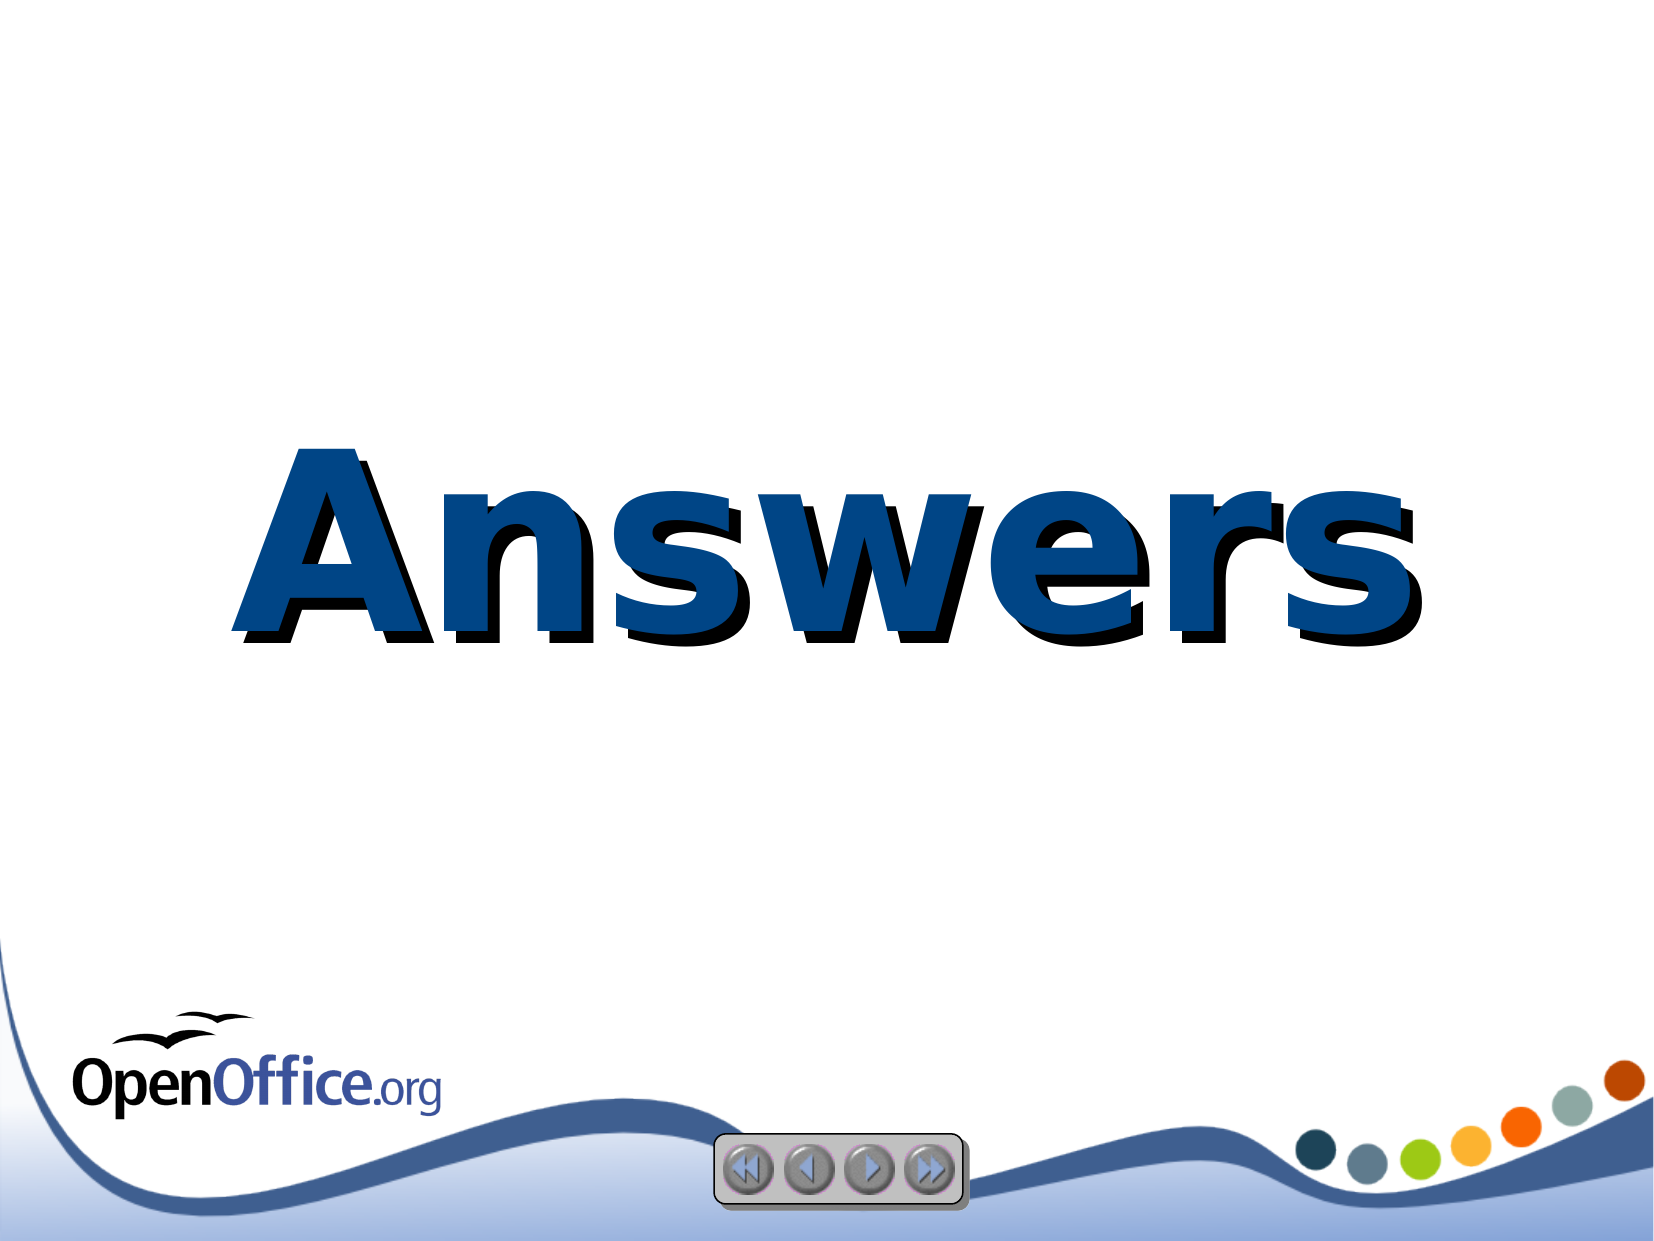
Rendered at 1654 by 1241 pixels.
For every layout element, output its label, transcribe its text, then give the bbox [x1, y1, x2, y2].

text_box [714, 1133, 963, 1204]
title Answers [82, 147, 1571, 945]
picture [0, 938, 1654, 1241]
